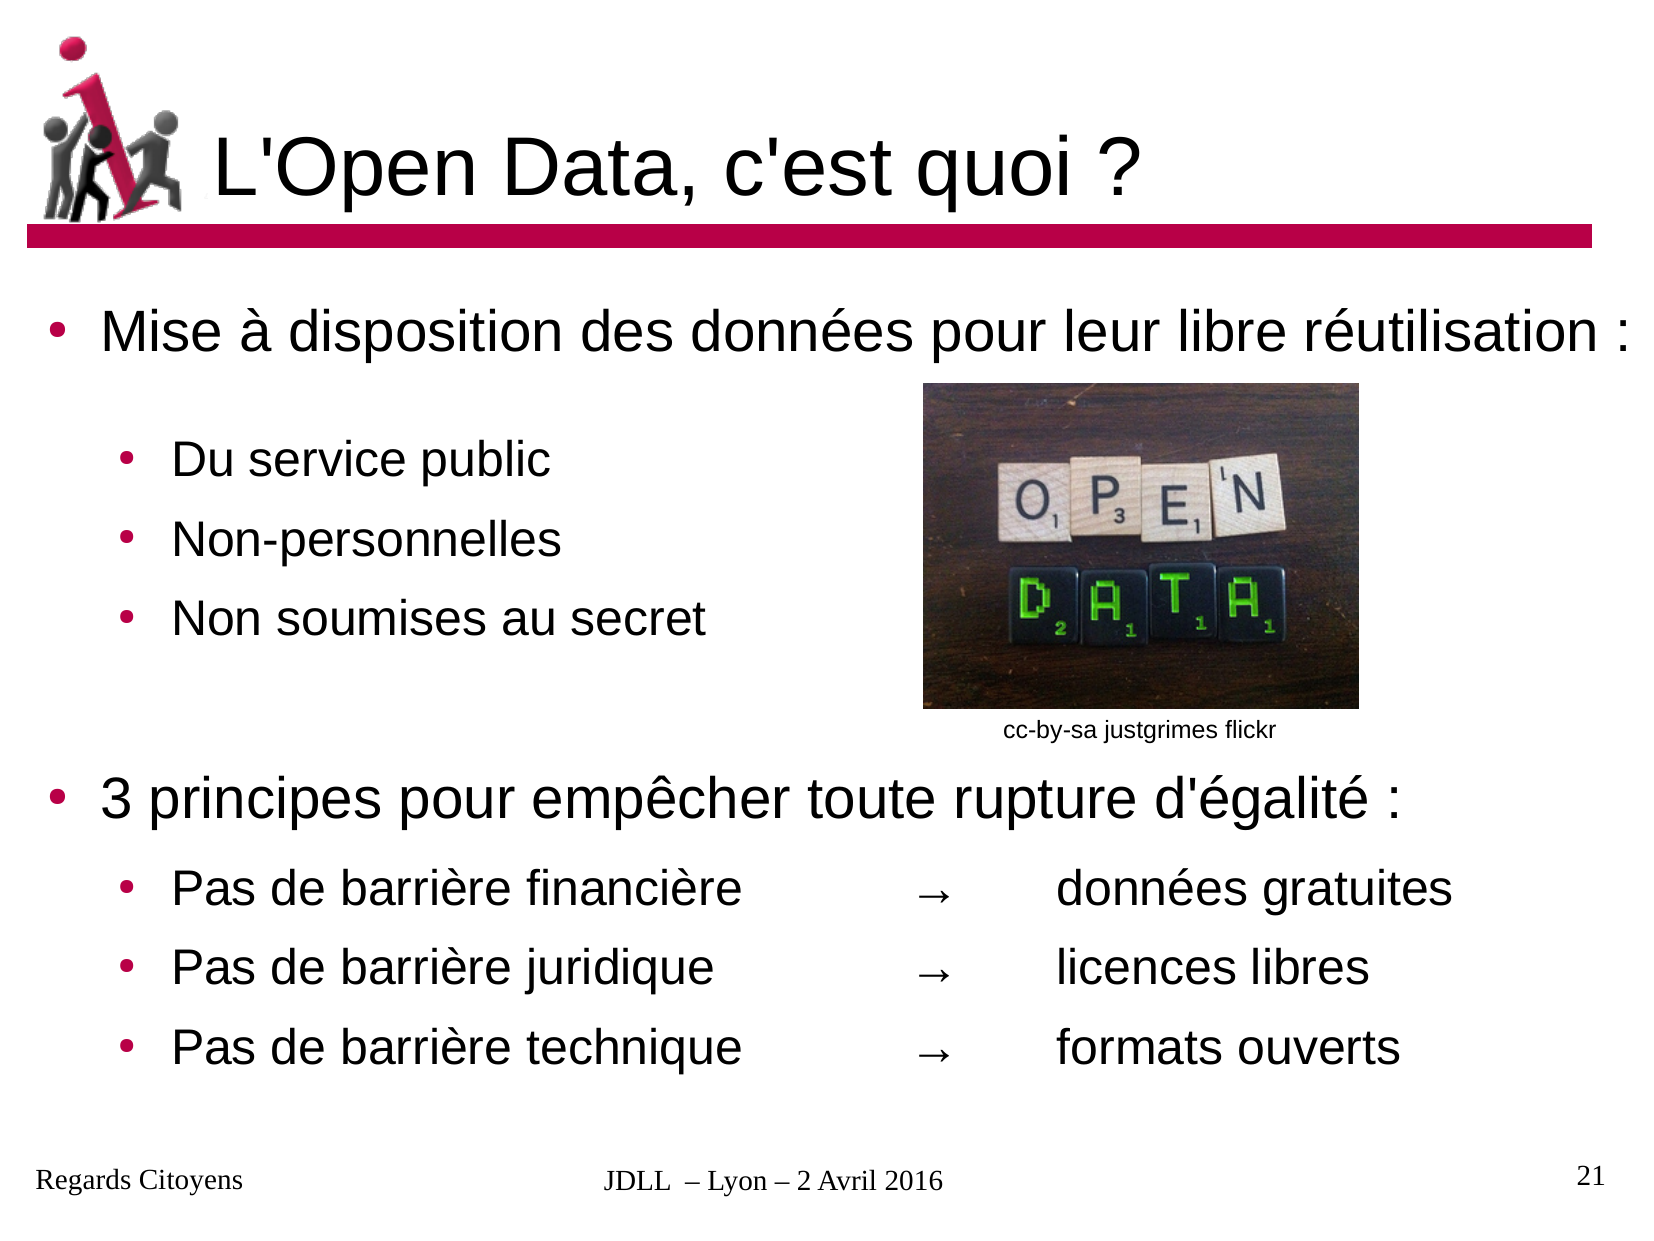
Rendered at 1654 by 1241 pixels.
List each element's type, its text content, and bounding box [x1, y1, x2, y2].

list Mise à disposition des données pour leur libre réutilisation : Du service public Non-personnelles Non soumises au secret 3 principes pour empêcher toute rupture d'égalité : Pas de barrière financière → données gratuites Pas de barrière juridique → licences libres Pas de barrière technique → formats ouverts [29, 194, 1654, 1052]
picture [27, 31, 208, 224]
picture [923, 383, 1359, 709]
text_box cc-by-sa justgrimes flickr [988, 708, 1345, 752]
title L'Open Data, c'est quoi ? [212, 70, 1648, 264]
